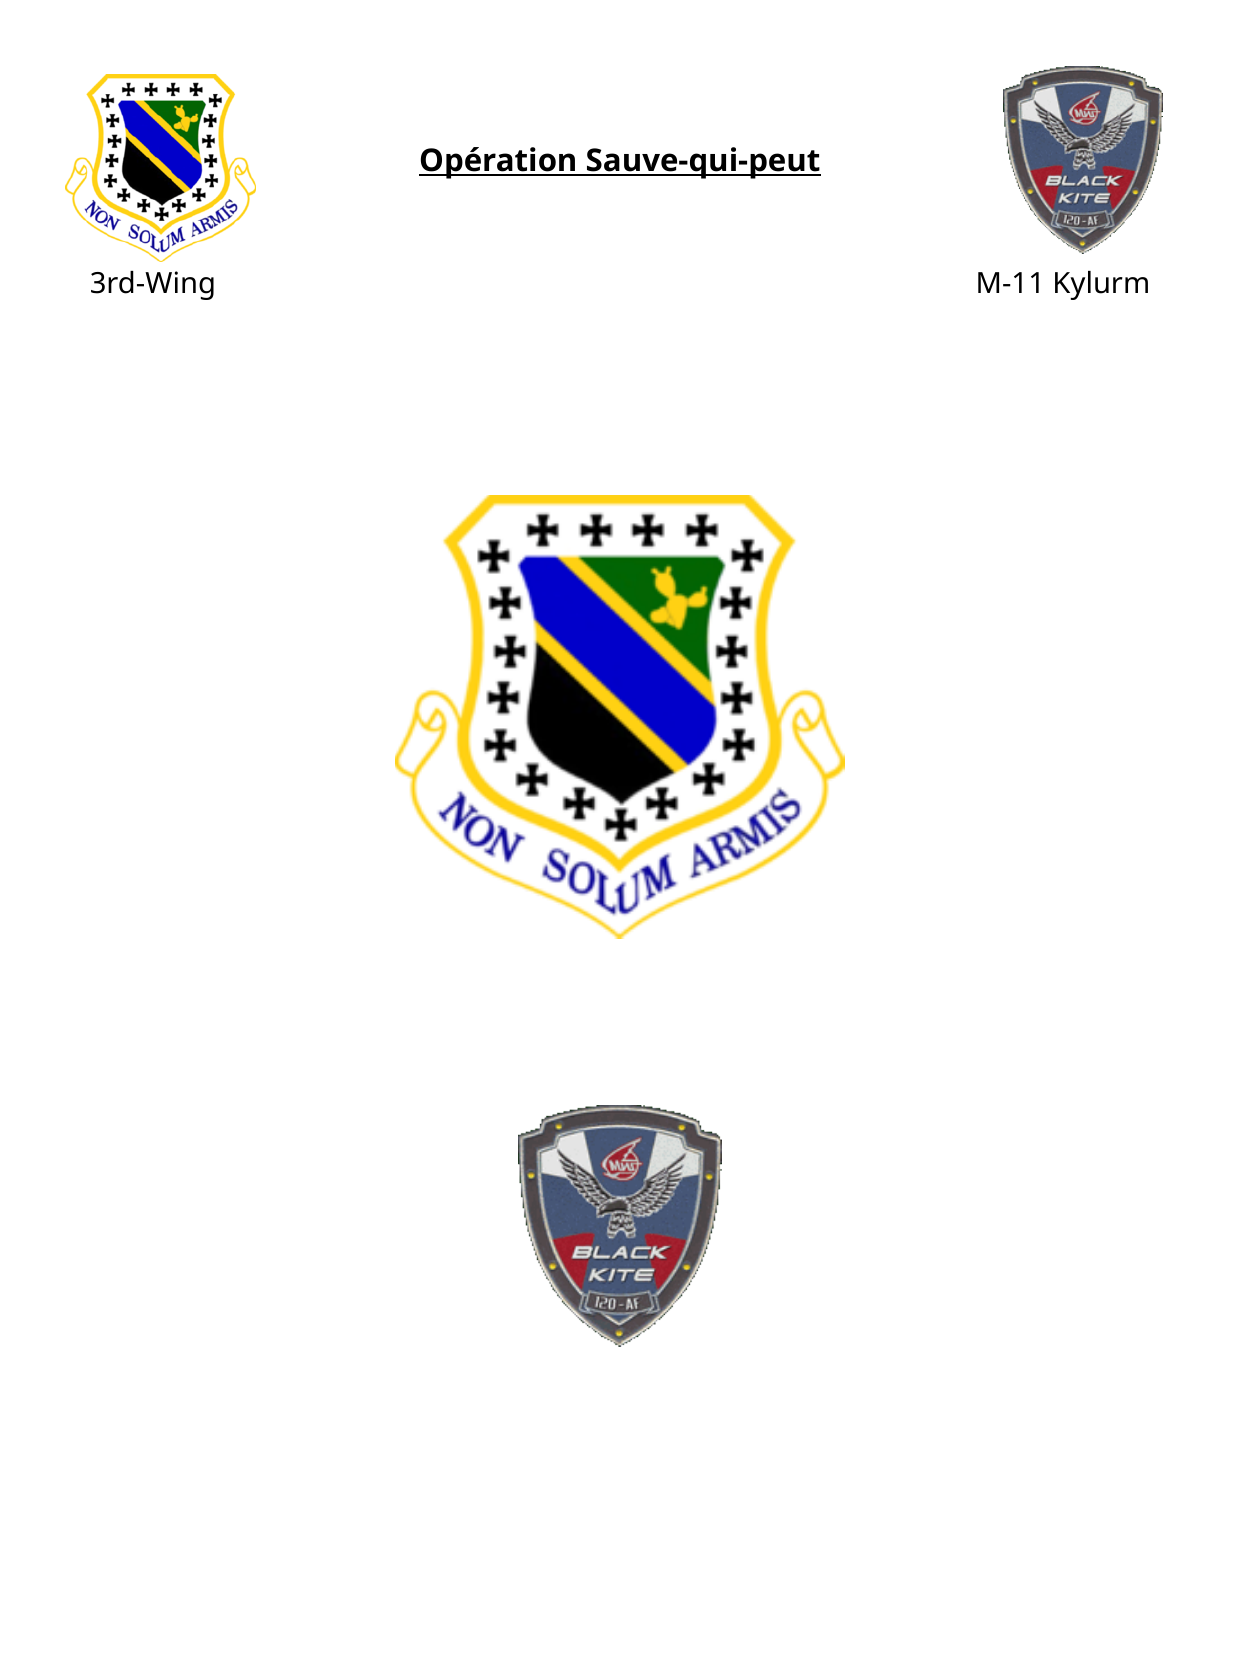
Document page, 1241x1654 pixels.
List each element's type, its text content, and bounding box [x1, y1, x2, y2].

title Opération Sauve-qui-peut 3rd-Wing M-11 Kylurm [62, 6, 1179, 348]
picture [1003, 66, 1163, 254]
picture [395, 495, 845, 939]
picture [65, 74, 256, 262]
picture [518, 1105, 722, 1347]
